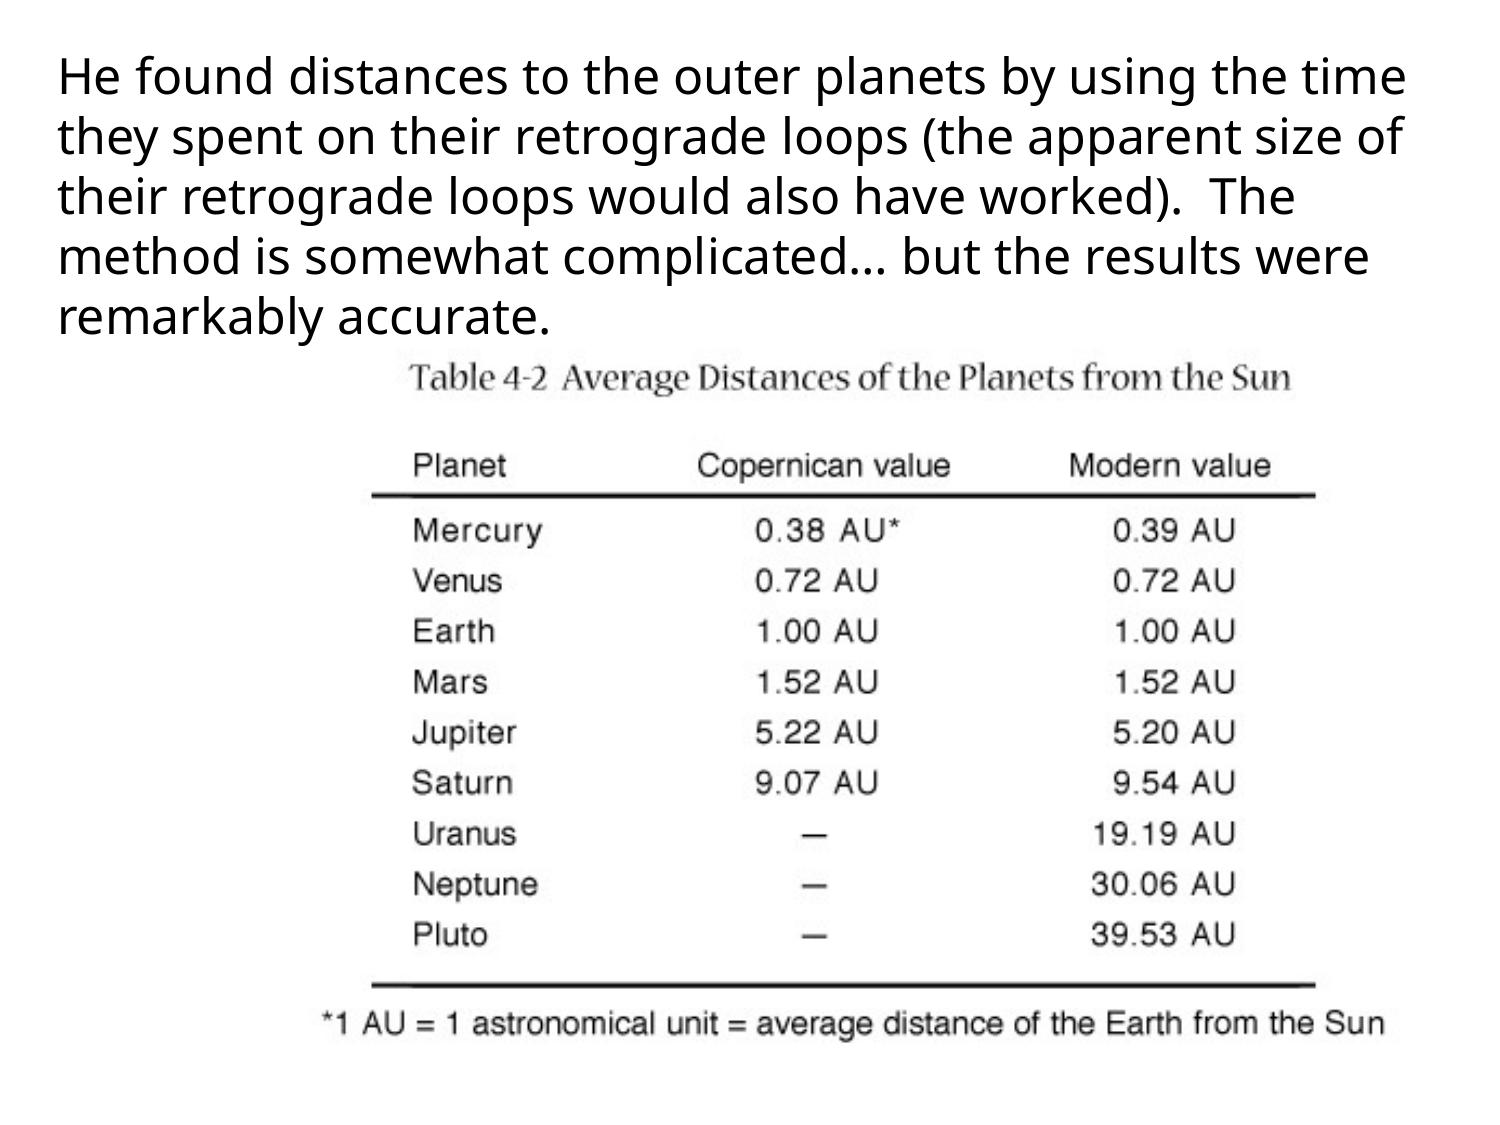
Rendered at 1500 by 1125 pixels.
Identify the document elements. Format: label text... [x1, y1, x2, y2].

picture [292, 352, 1418, 1095]
text_box He found distances to the outer planets by using the time they spent on their retrograde loops (the apparent size of their retrograde loops would also have worked). The method is somewhat complicated… but the results were remarkably accurate. [42, 36, 1483, 352]
